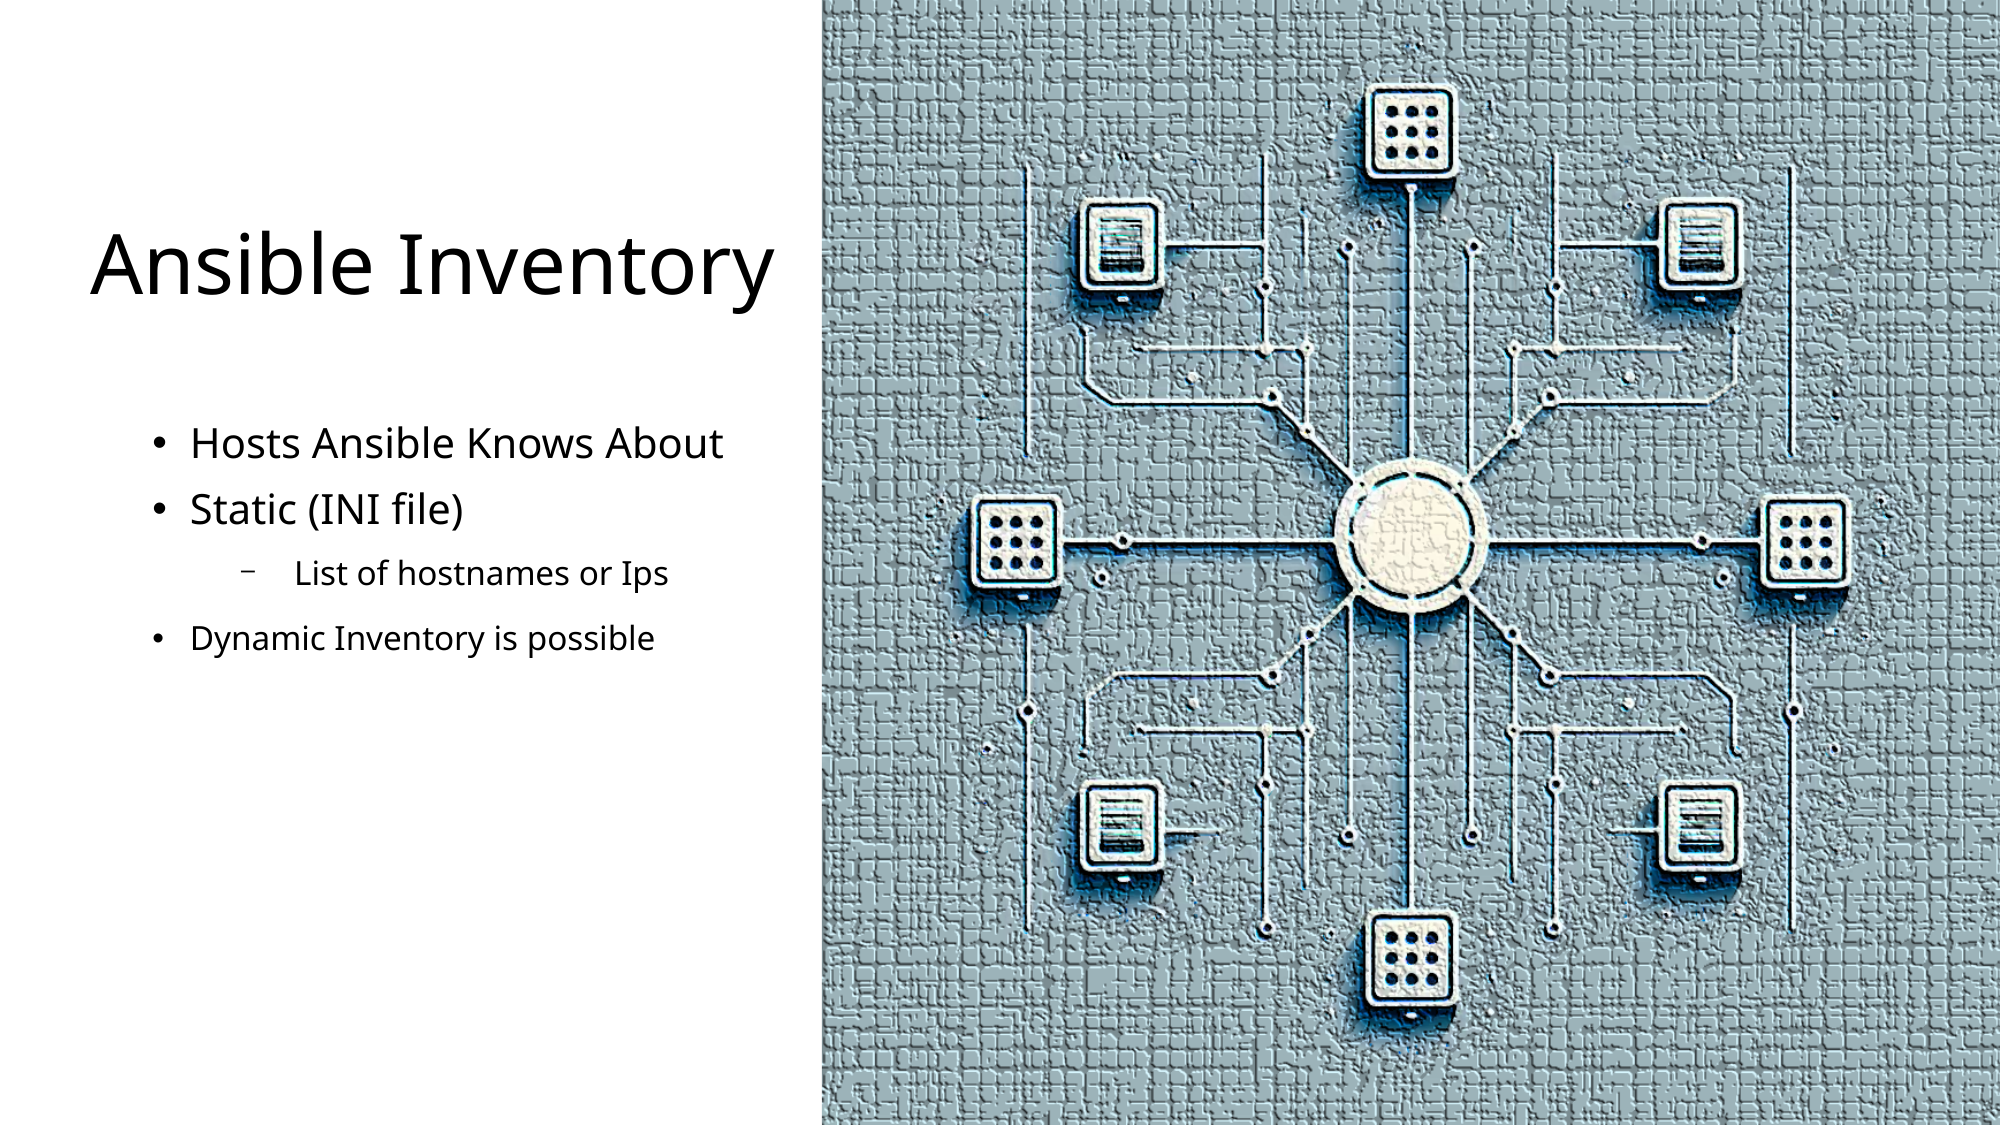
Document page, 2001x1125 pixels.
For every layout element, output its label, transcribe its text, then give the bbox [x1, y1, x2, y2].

picture [821, 0, 2000, 1125]
list Hosts Ansible Knows About Static (INI file) List of hostnames or Ips Dynamic Inventory is possible [137, 414, 761, 1002]
title Ansible Inventory [75, 84, 801, 451]
